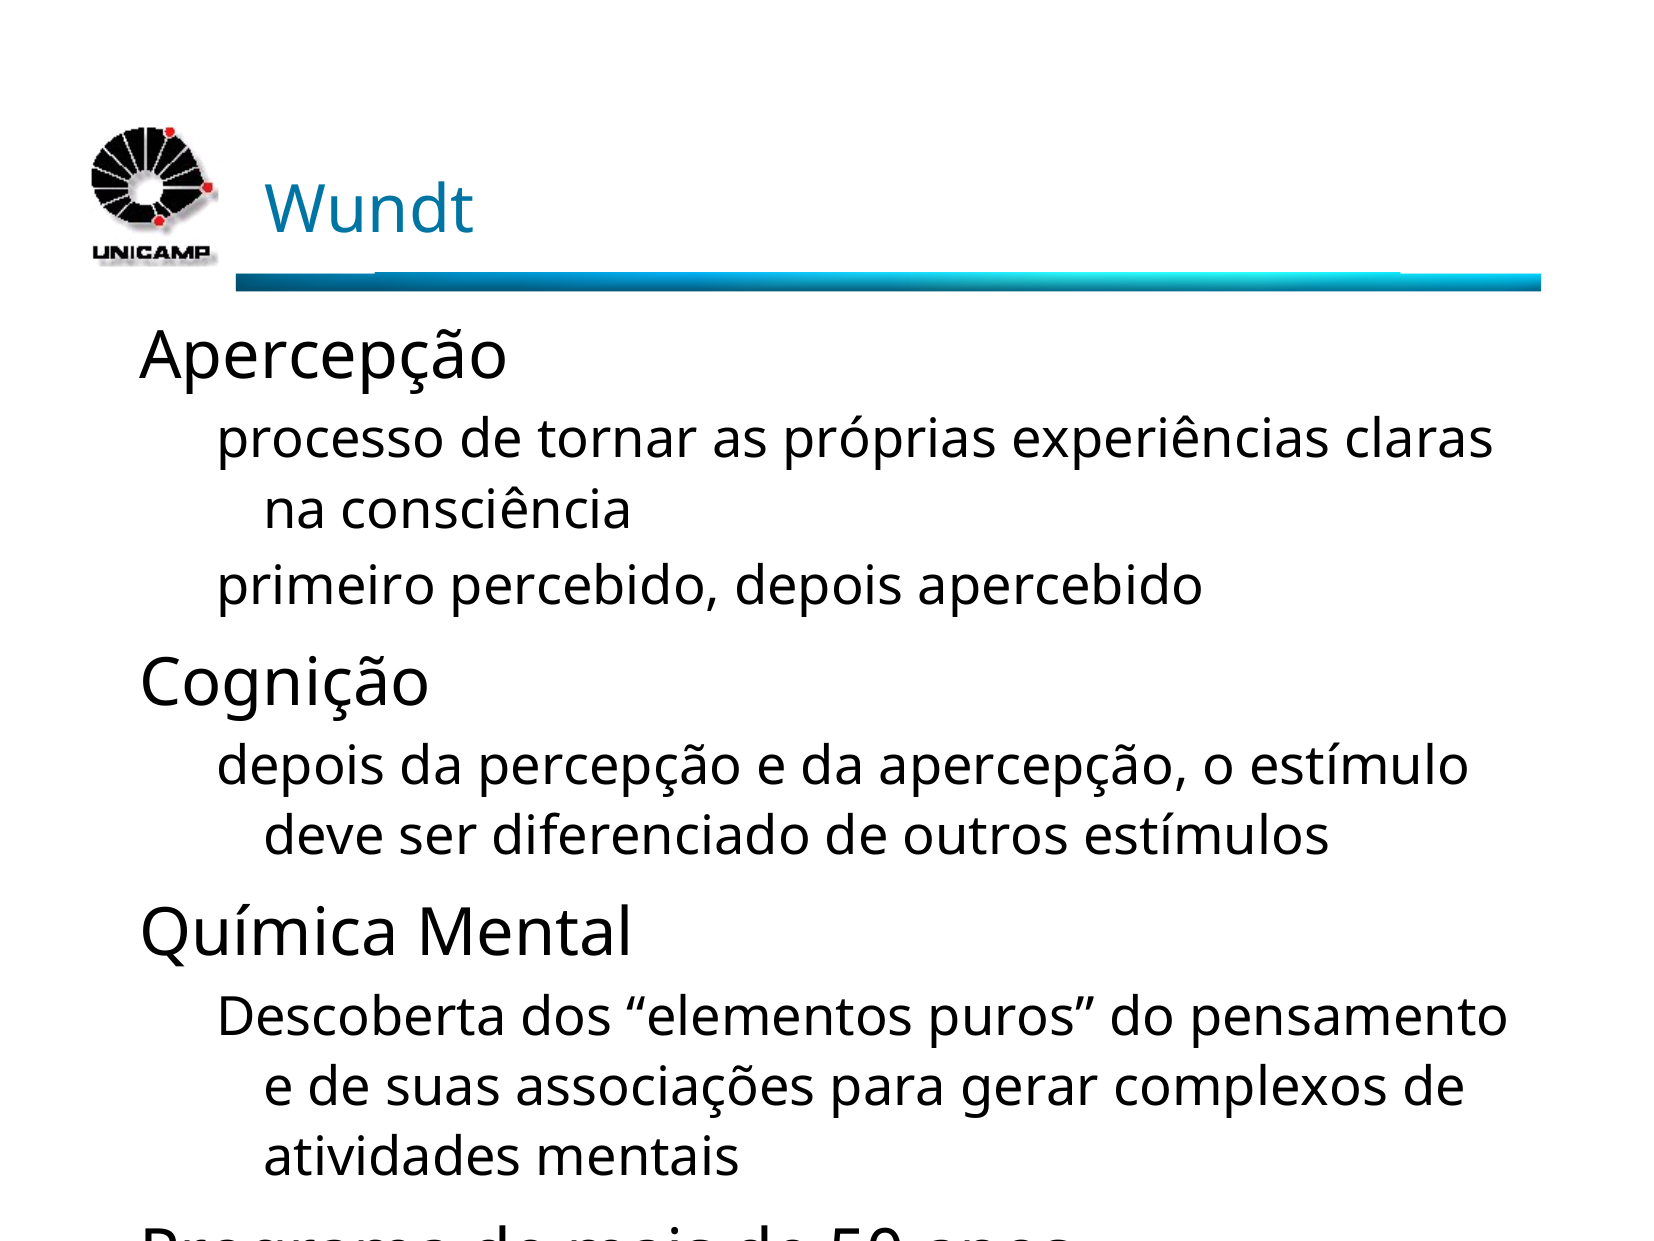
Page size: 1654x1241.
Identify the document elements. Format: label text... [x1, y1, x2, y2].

picture [125, 272, 1654, 295]
title Wundt [264, 42, 1534, 250]
list Apercepção processo de tornar as próprias experiências claras na consciência primeiro percebido, depois apercebido Cognição depois da percepção e da apercepção, o estímulo deve ser diferenciado de outros estímulos Química Mental Descoberta dos “elementos puros” do pensamento e de suas associações para gerar complexos de atividades mentais Programa de mais de 50 anos [121, 309, 1534, 1195]
